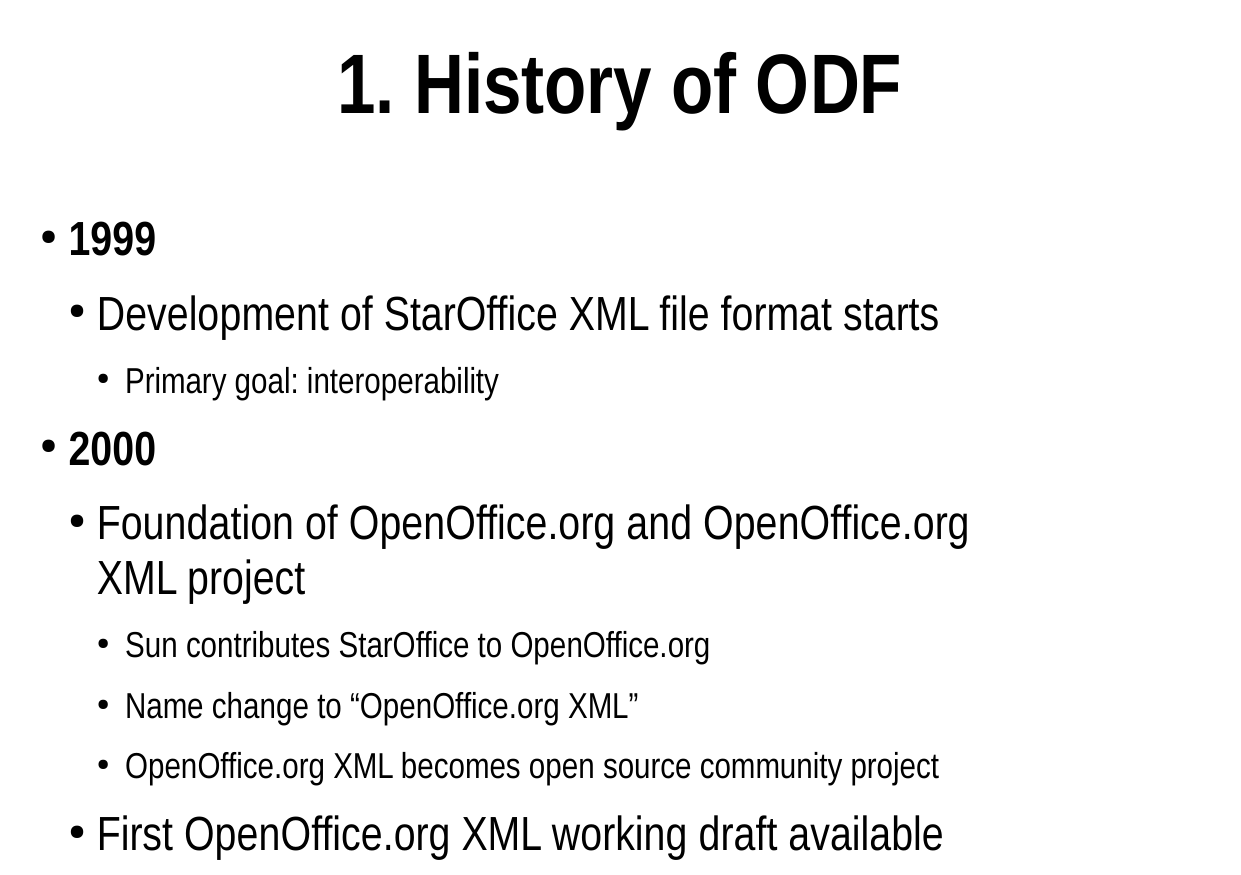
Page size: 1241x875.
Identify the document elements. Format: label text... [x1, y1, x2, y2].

list 1999 Development of StarOffice XML file format starts Primary goal: interoperability 2000 Foundation of OpenOffice.org and OpenOffice.org XML project Sun contributes StarOffice to OpenOffice.org Name change to “OpenOffice.org XML” OpenOffice.org XML becomes open source community project First OpenOffice.org XML working draft available [11, 210, 1229, 863]
title 1. History of ODF [11, 12, 1229, 155]
